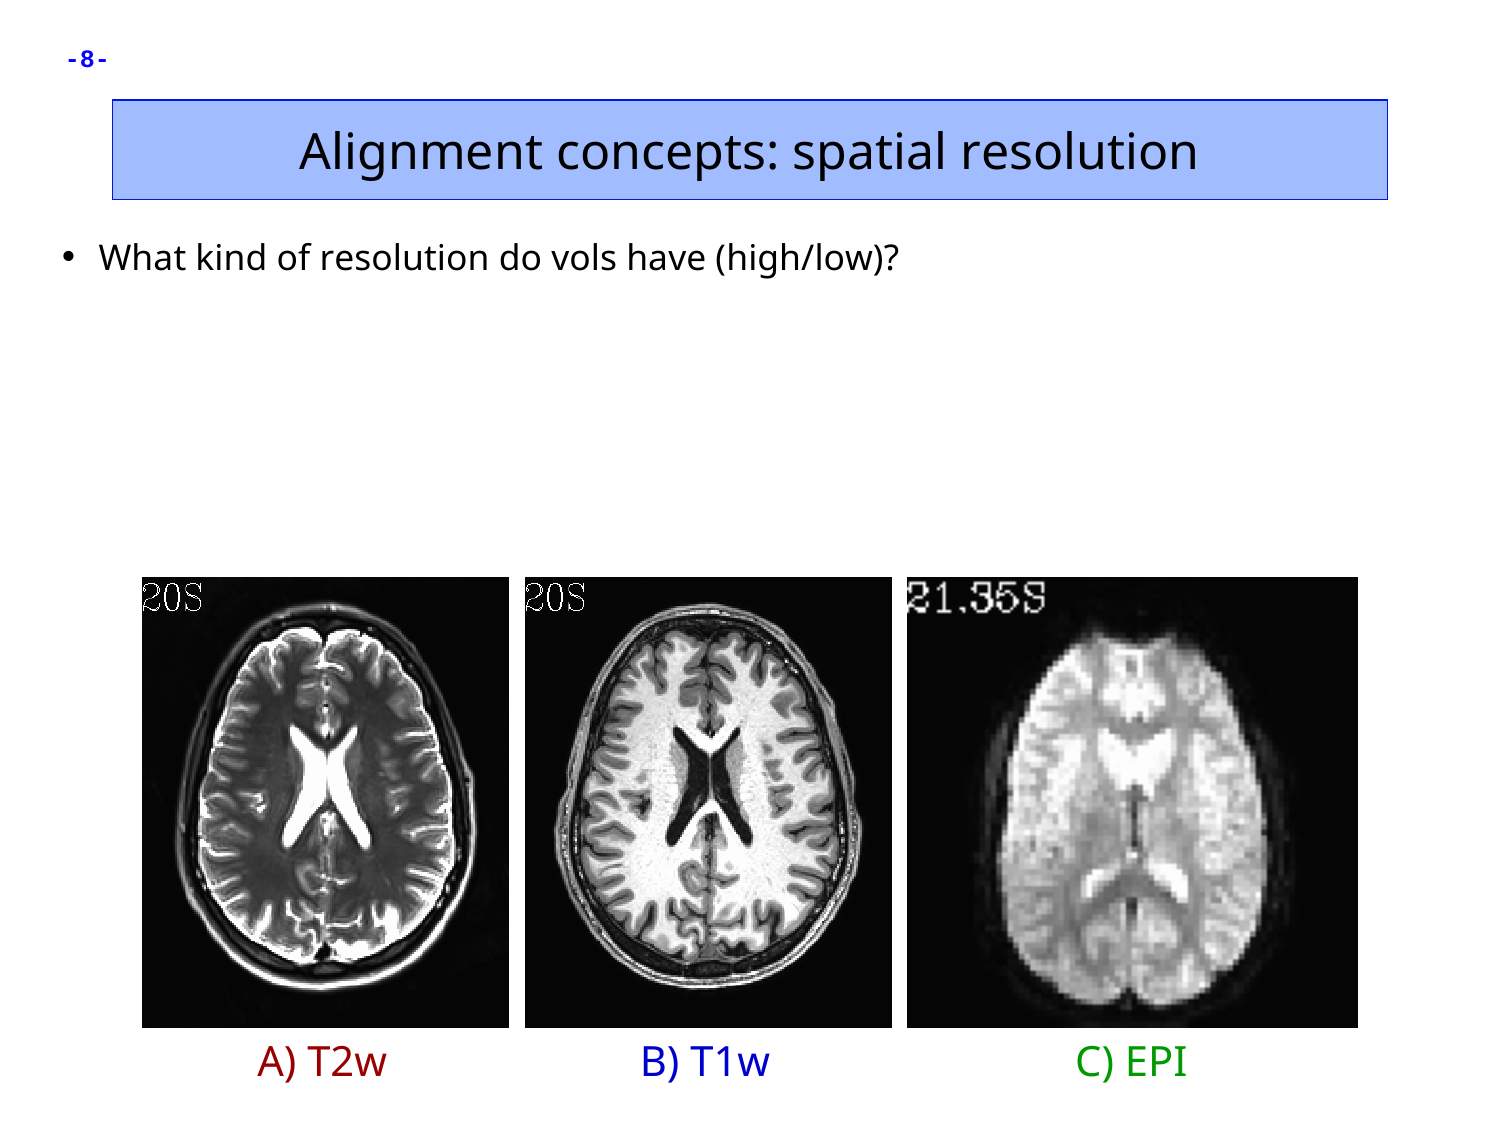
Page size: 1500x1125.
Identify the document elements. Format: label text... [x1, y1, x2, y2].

text_box C) EPI [1057, 1024, 1207, 1096]
text_box A) T2w [239, 1024, 413, 1096]
picture [142, 577, 509, 1028]
text_box Alignment concepts: spatial resolution [112, 99, 1388, 200]
picture [907, 577, 1358, 1028]
picture [525, 577, 892, 1028]
text_box What kind of resolution do vols have (high/low)? [46, 226, 1441, 376]
text_box B) T1w [622, 1024, 795, 1096]
